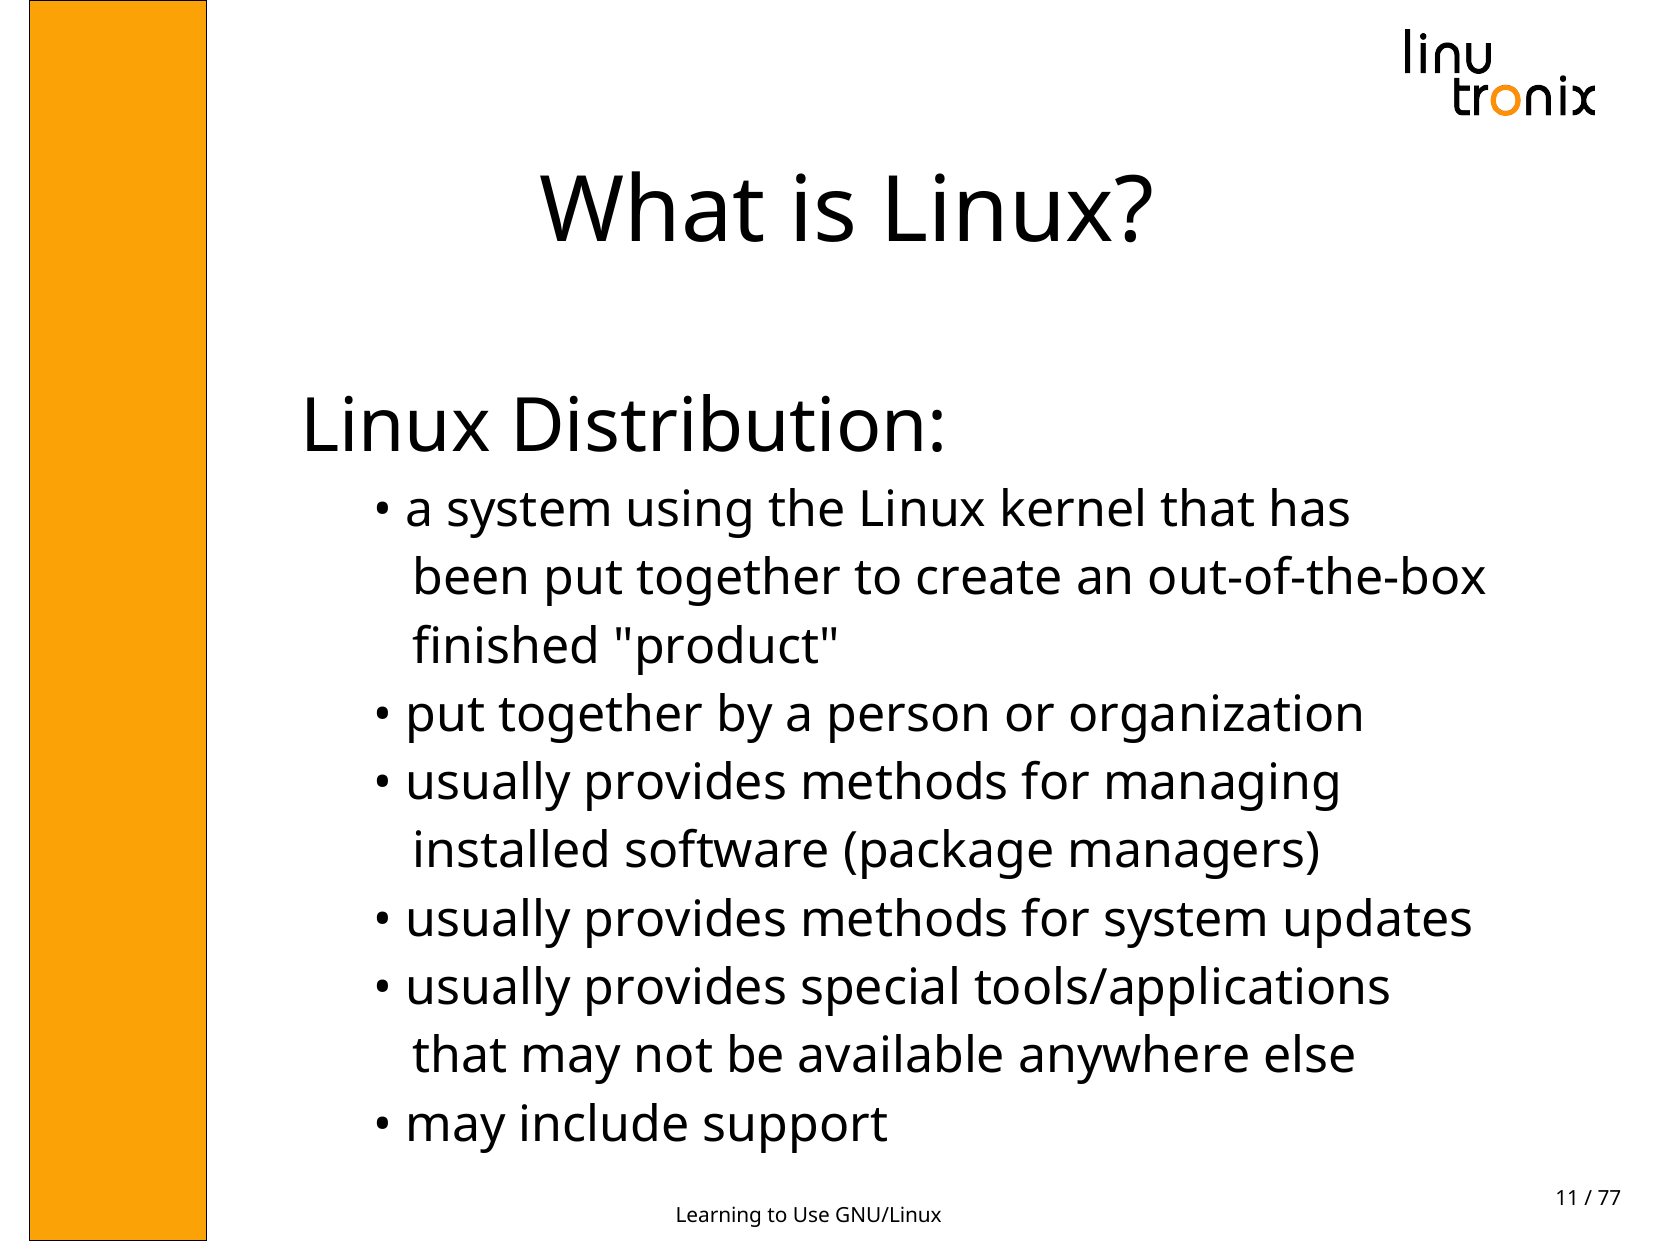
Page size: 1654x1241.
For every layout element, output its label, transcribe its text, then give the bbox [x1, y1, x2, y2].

text_box What is Linux? [539, 143, 1209, 263]
text_box Linux Distribution: • a system using the Linux kernel that has been put together to create an out-of-the-box finished "product" • put together by a person or organization • usually provides methods for managing installed software (package managers) • usually provides methods for system updates • usually provides special tools/applications that may not be available anywhere else • may include support [300, 370, 1654, 1126]
picture [1405, 29, 1595, 116]
